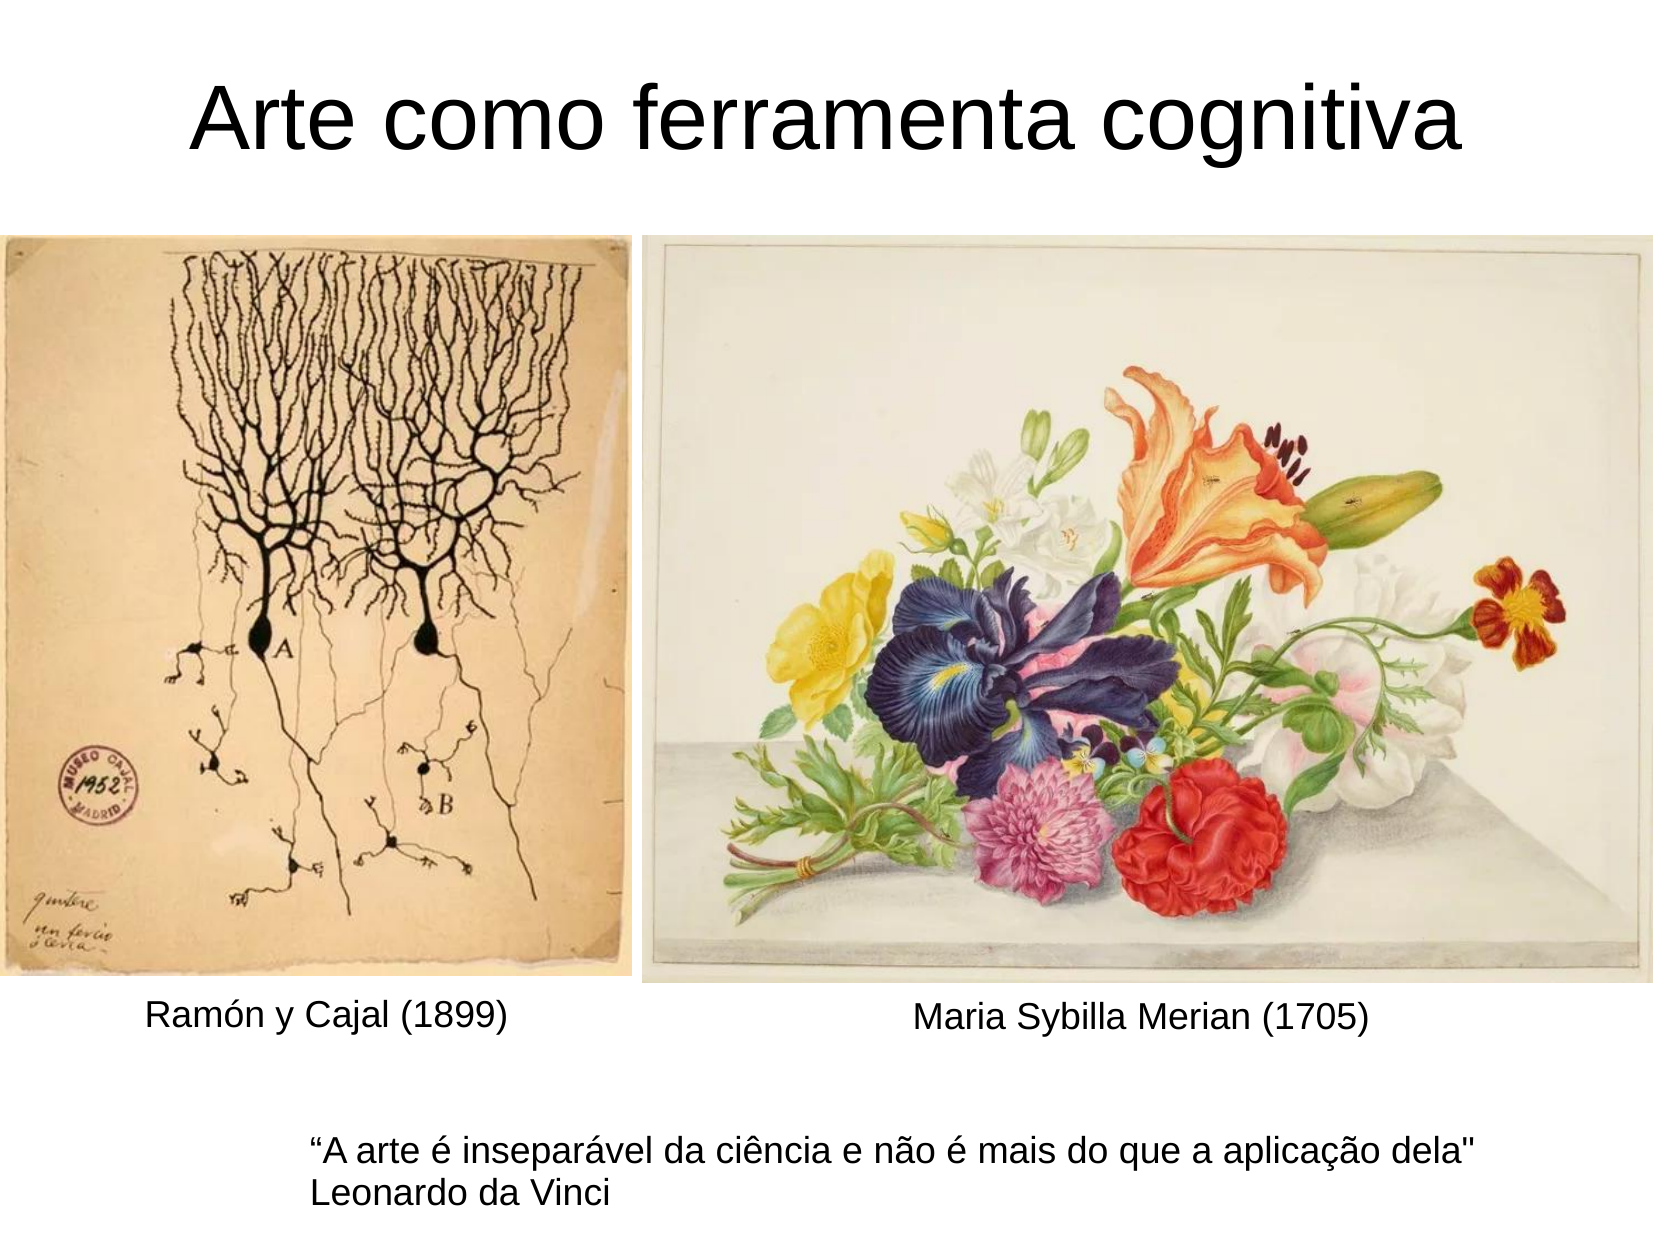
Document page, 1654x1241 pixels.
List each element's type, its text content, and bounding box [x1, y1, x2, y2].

title Arte como ferramenta cognitiva [82, 13, 1571, 222]
text_box Maria Sybilla Merian (1705) [897, 988, 1489, 1088]
picture [642, 235, 1653, 983]
text_box Ramón y Cajal (1899) [129, 986, 603, 1086]
text_box “A arte é inseparável da ciência e não é mais do que a aplicação dela" Leonardo da Vinci [295, 1122, 1595, 1241]
picture [0, 235, 632, 976]
